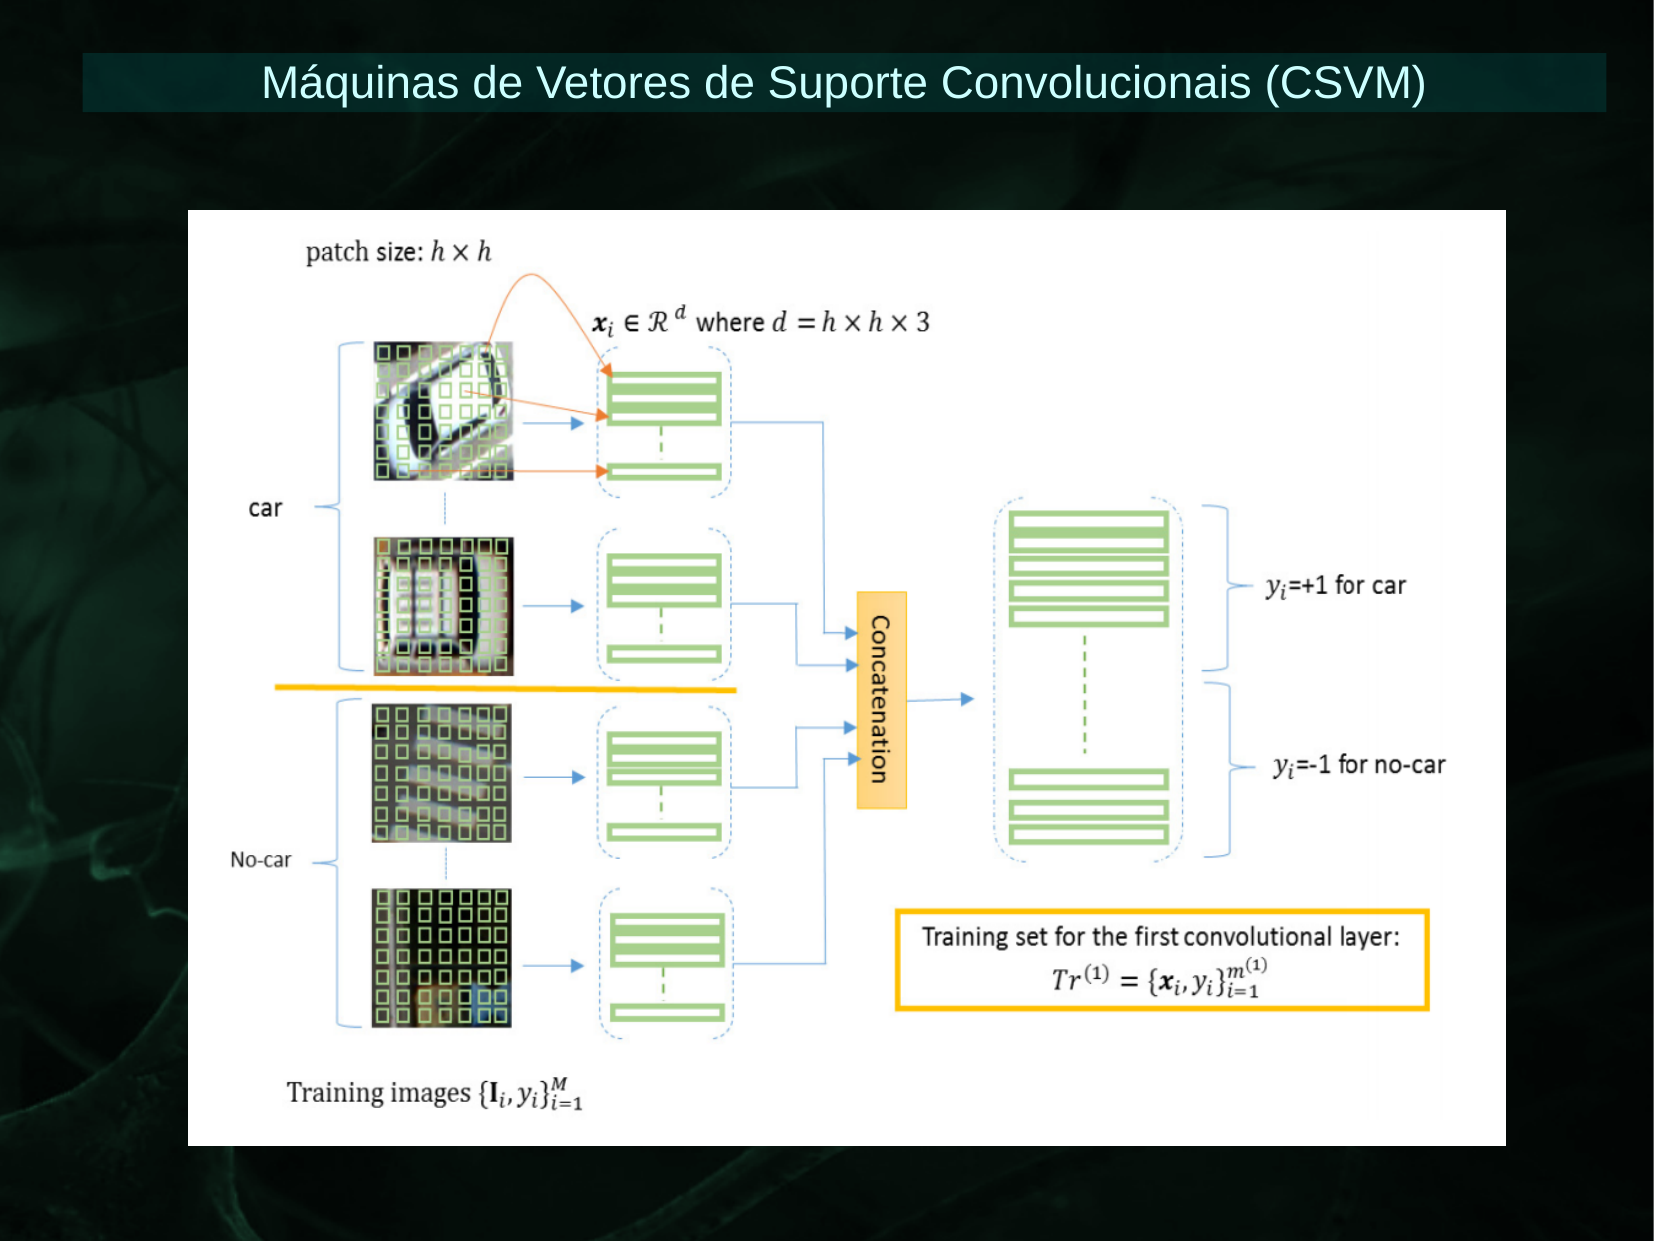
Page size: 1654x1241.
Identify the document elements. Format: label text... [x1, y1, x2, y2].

picture [0, 0, 1654, 1241]
text_box Máquinas de Vetores de Suporte Convolucionais (CSVM) [82, 53, 1607, 113]
